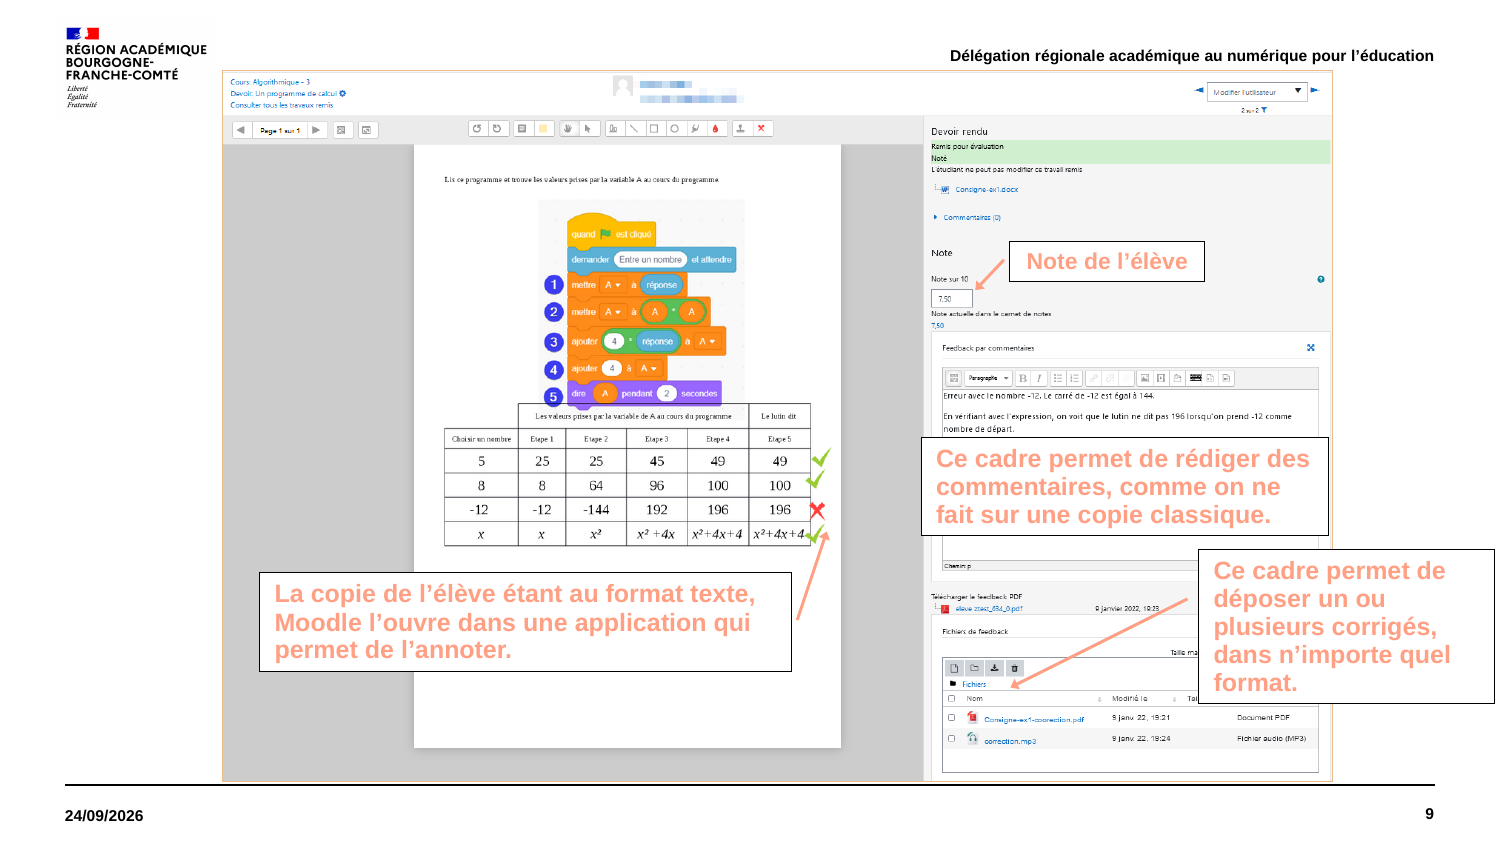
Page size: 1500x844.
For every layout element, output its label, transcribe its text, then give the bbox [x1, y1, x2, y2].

text_box Délégation régionale académique au numérique pour l’éducation [944, 26, 1435, 85]
text_box <numéro> [1213, 784, 1435, 843]
text_box Ce cadre permet de déposer un ou plusieurs corrigés, dans n’importe quel format. [1198, 549, 1495, 704]
text_box Ce cadre permet de rédiger des commentaires, comme on ne fait sur une copie classique. [921, 437, 1329, 536]
picture [55, 16, 218, 119]
picture [222, 70, 1333, 782]
text_box Note de l’élève [1009, 241, 1205, 282]
text_box 23/04/2023 [64, 787, 245, 843]
text_box La copie de l’élève étant au format texte, Moodle l’ouvre dans une application qui permet de l’annoter. [259, 572, 792, 672]
